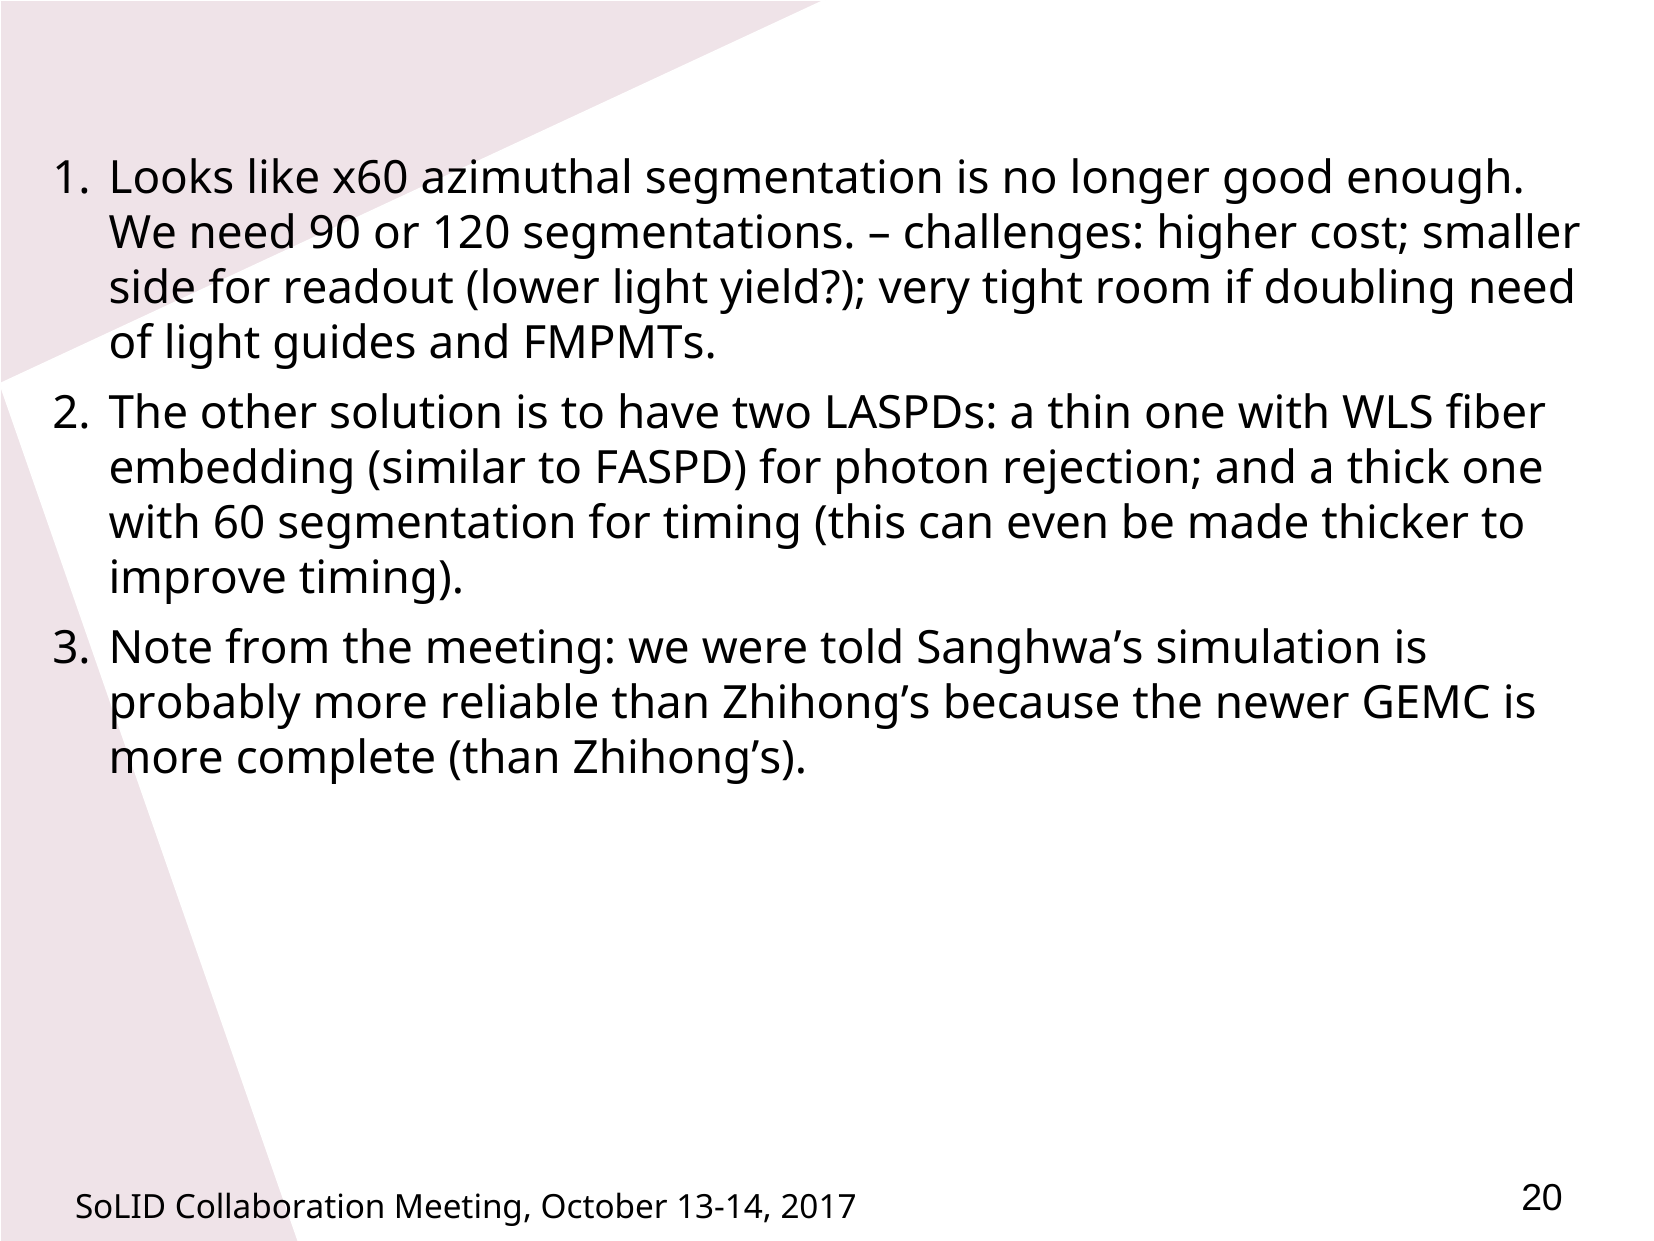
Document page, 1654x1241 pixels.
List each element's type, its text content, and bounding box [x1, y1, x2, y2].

text_box Looks like x60 azimuthal segmentation is no longer good enough. We need 90 or 120 segmentations. – challenges: higher cost; smaller side for readout (lower light yield?); very tight room if doubling need of light guides and FMPMTs. The other solution is to have two LASPDs: a thin one with WLS fiber embedding (similar to FASPD) for photon rejection; and a thick one with 60 segmentation for timing (this can even be made thicker to improve timing). Note from the meeting: we were told Sanghwa’s simulation is probably more reliable than Zhihong’s because the newer GEMC is more complete (than Zhihong’s). [37, 140, 1613, 790]
